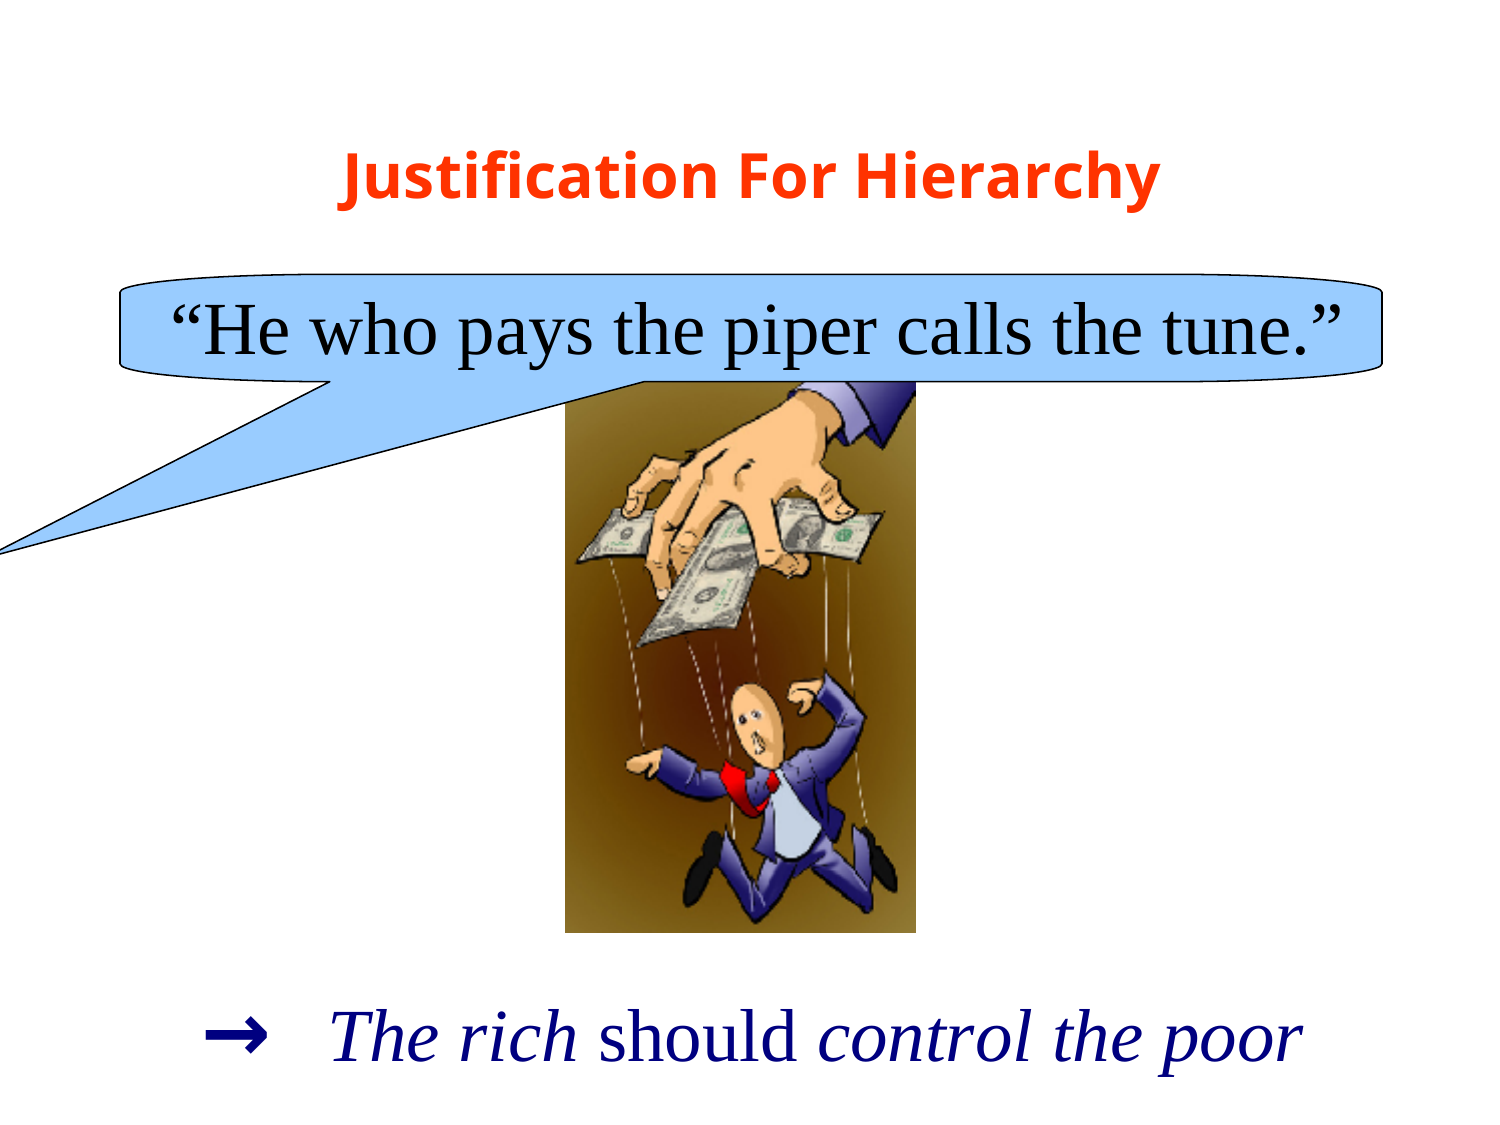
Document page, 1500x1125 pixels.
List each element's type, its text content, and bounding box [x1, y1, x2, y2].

text_box Justification For Hierarchy [30, 138, 1474, 208]
text_box → The rich should control the poor [41, 950, 1408, 1112]
text_box “He who pays the piper calls the tune.” [132, 275, 1383, 365]
text_box [0, 286, 1382, 554]
picture [565, 382, 916, 933]
